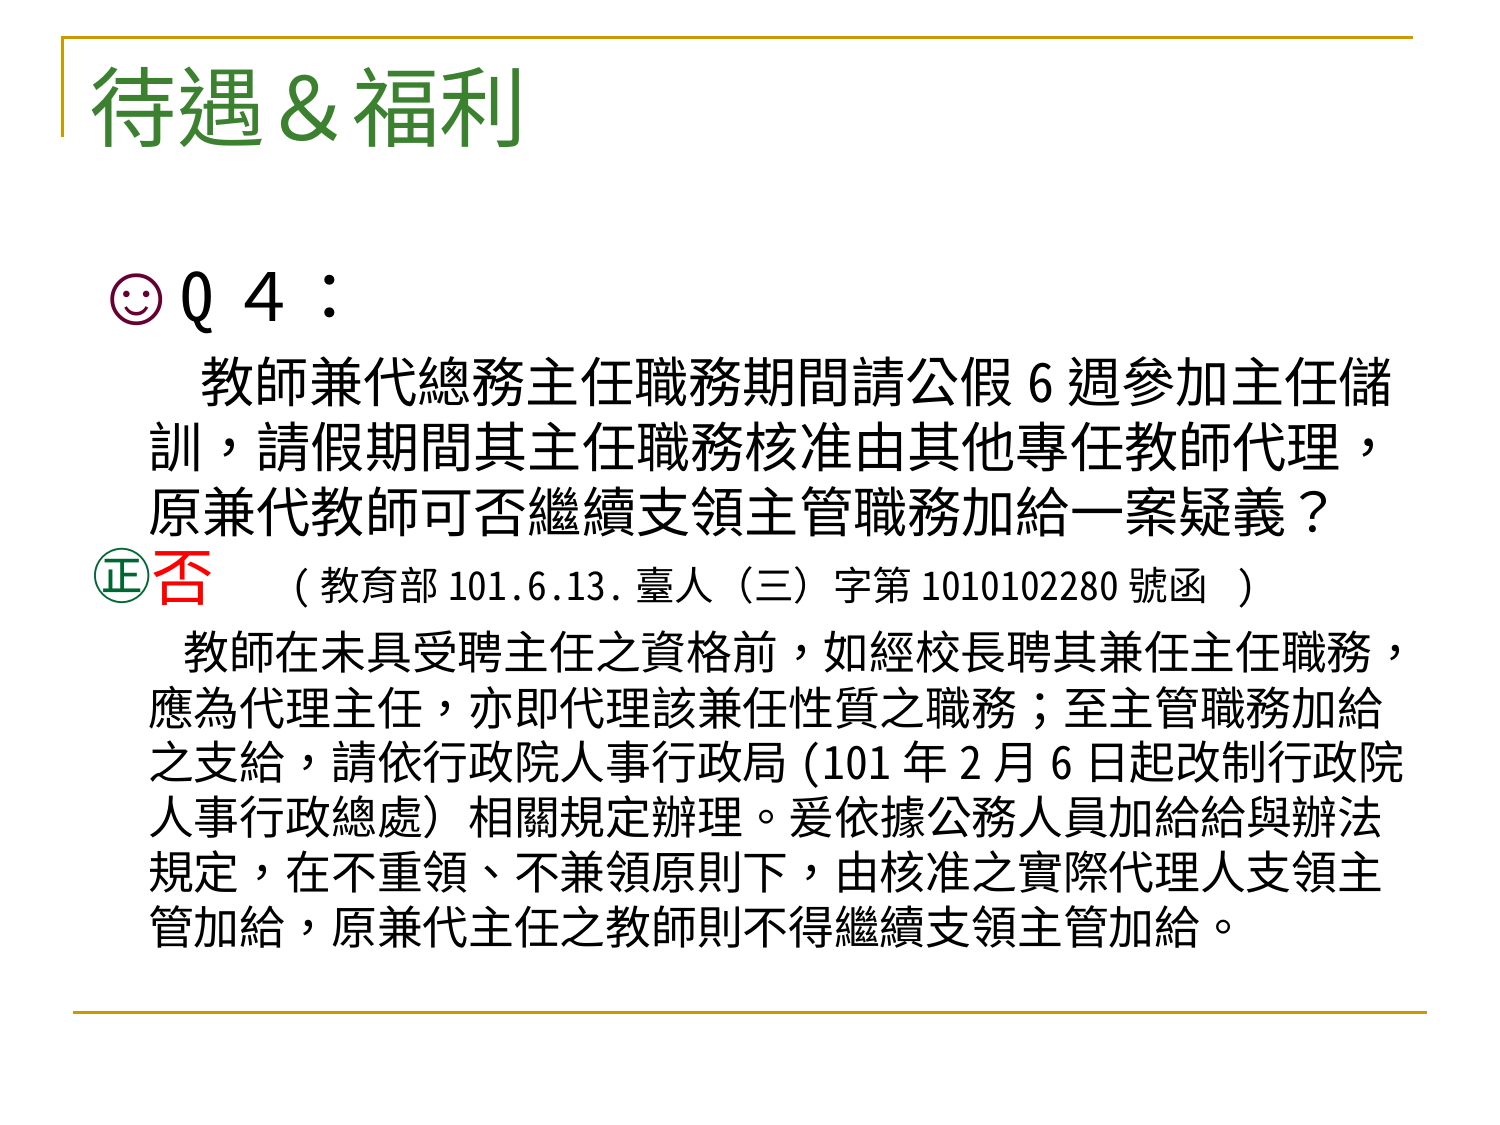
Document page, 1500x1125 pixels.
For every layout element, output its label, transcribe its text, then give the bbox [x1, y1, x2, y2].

list Q４： 教師兼代總務主任職務期間請公假6週參加主任儲訓，請假期間其主任職務核准由其他專任教師代理，原兼代教師可否繼續支領主管職務加給一案疑義？ 否 (教育部101.6.13.臺人（三）字第1010102280號函 ) 教師在未具受聘主任之資格前，如經校長聘其兼任主任職務，應為代理主任，亦即代理該兼任性質之職務；至主管職務加給之支給，請依行政院人事行政局(101年2月6日起改制行政院人事行政總處）相關規定辦理。爰依據公務人員加給給與辦法規定，在不重領、不兼領原則下，由核准之實際代理人支領主管加給，原兼代主任之教師則不得繼續支領主管加給。 [77, 262, 1428, 1005]
title 待遇＆福利 [75, 45, 1426, 233]
